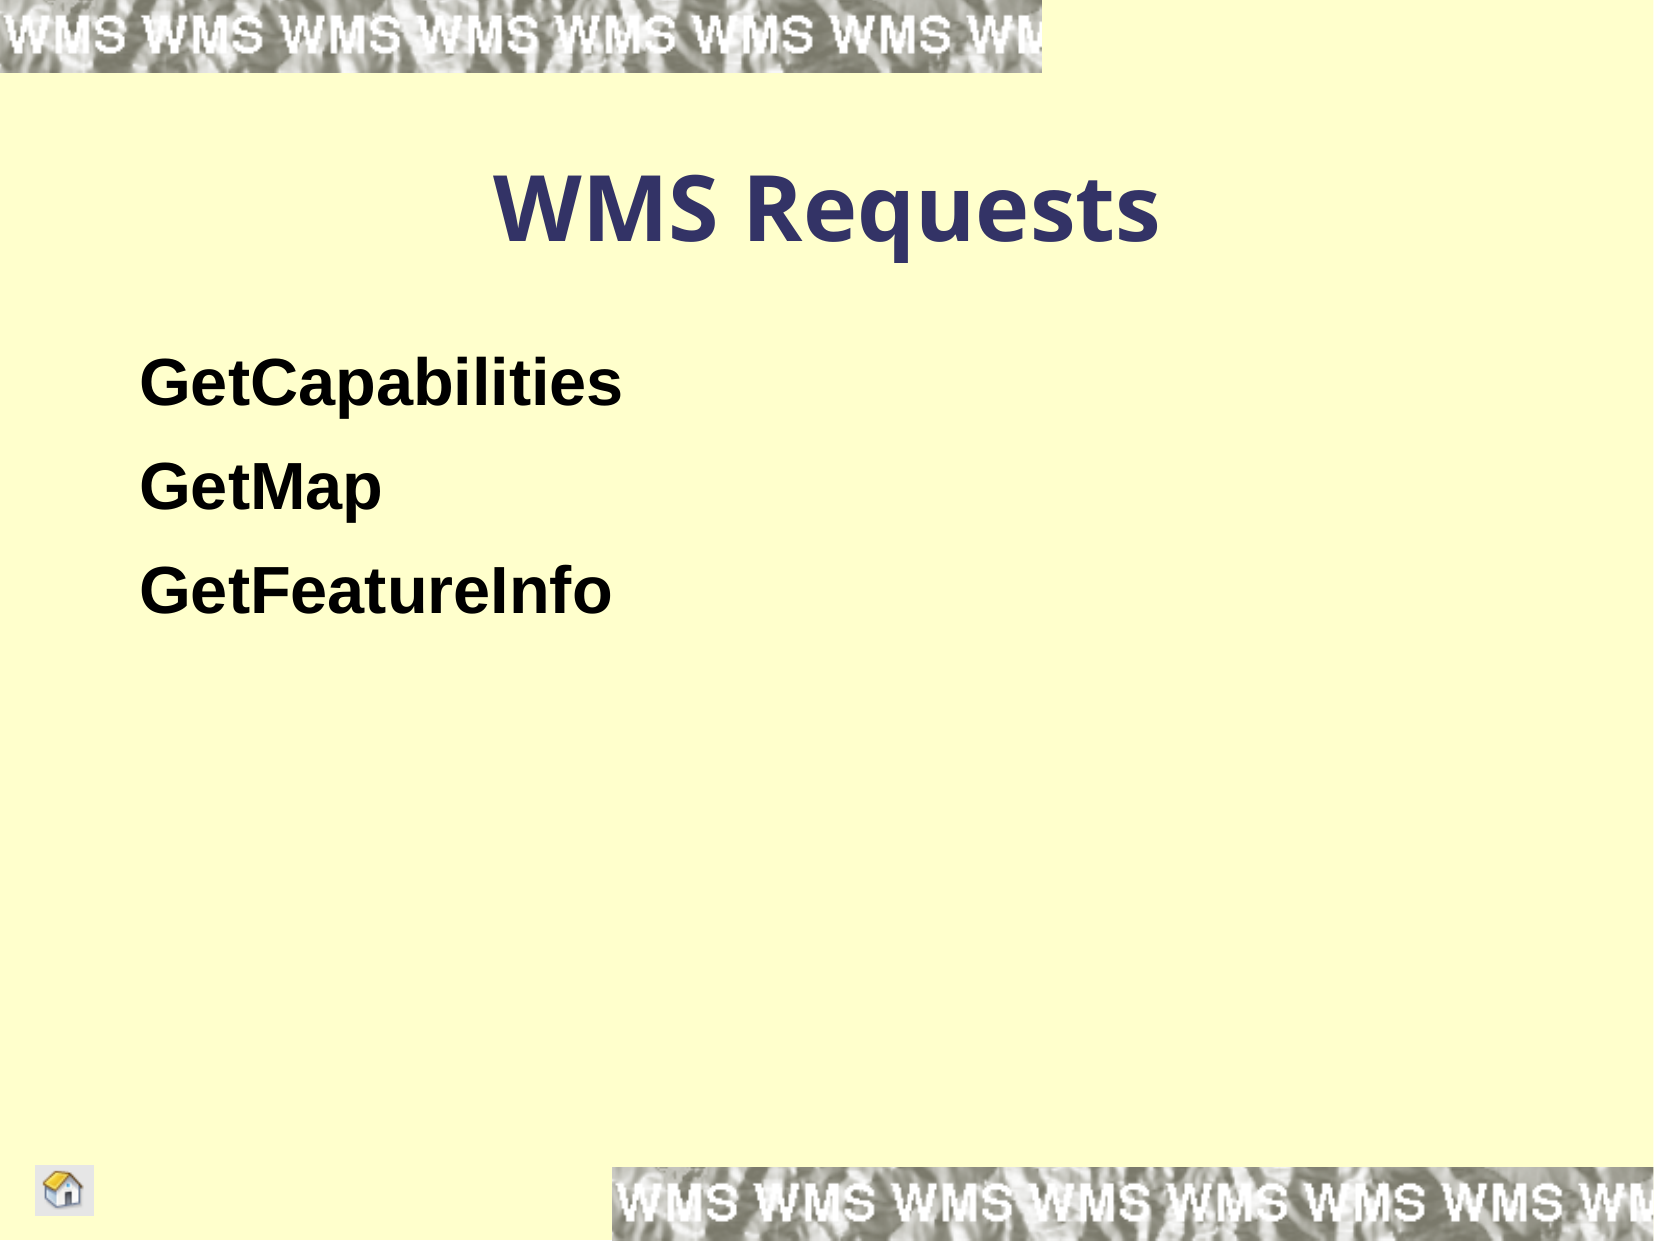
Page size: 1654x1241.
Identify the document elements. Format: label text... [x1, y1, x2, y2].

picture [612, 1167, 1654, 1241]
picture [0, 0, 1042, 73]
picture [35, 1165, 94, 1216]
list GetCapabilities GetMap GetFeatureInfo [121, 344, 1534, 1127]
title WMS Requests [121, 102, 1534, 311]
